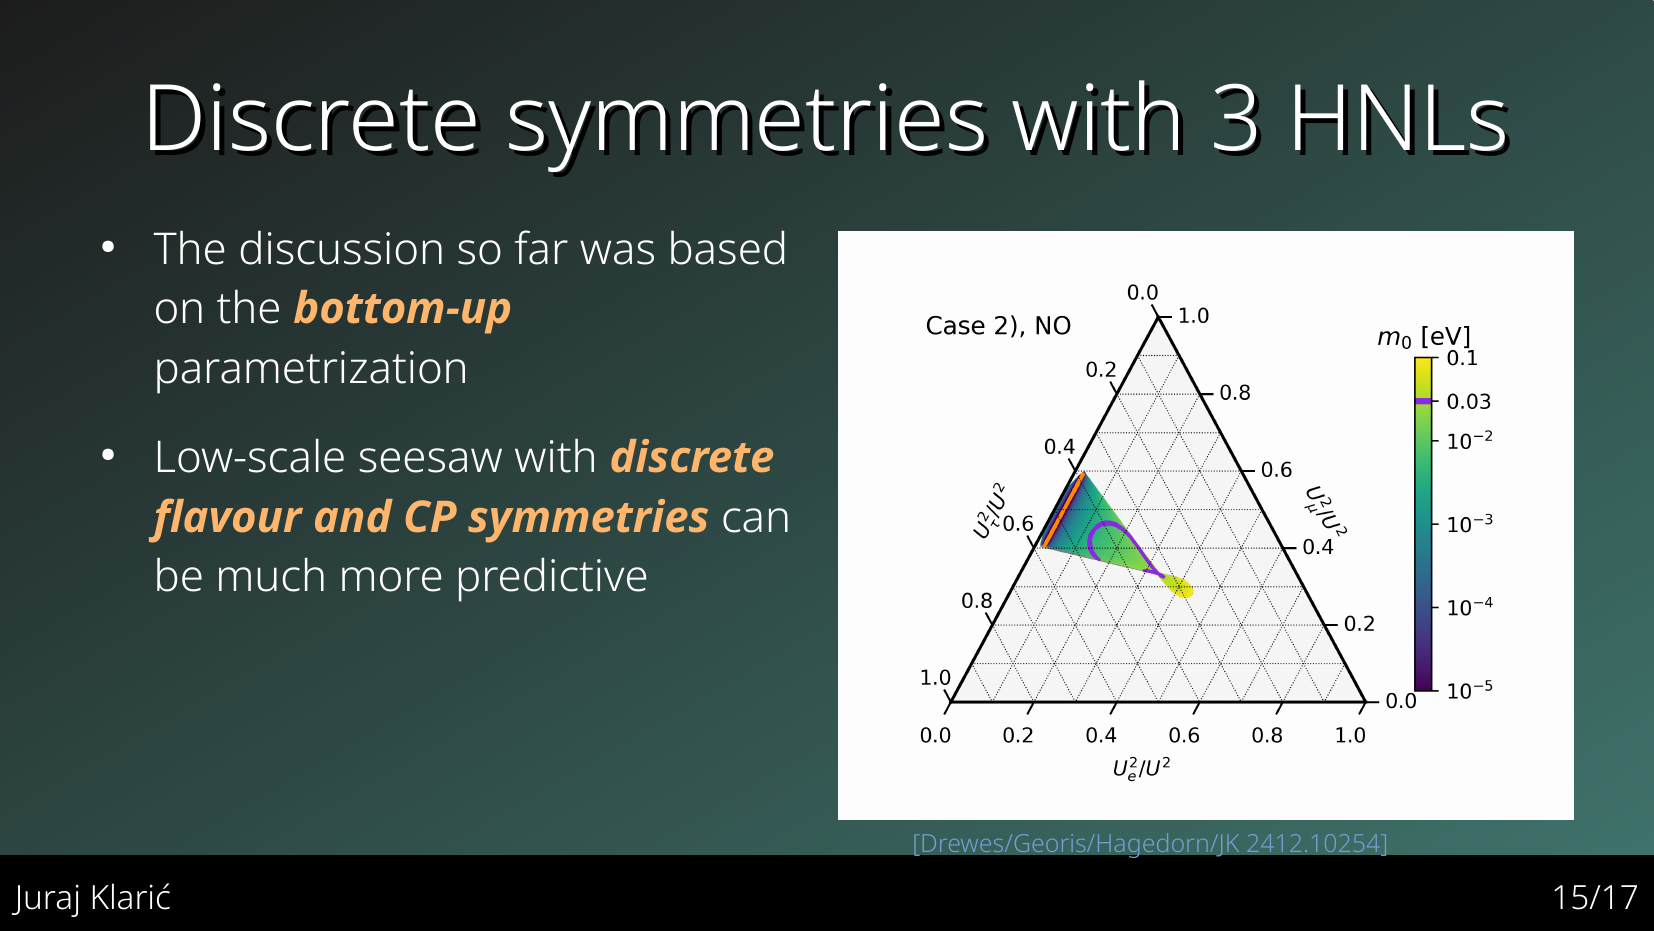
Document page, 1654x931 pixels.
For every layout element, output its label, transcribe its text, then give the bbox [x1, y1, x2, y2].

list The discussion so far was based on the bottom-up parametrization Low-scale seesaw with discrete flavour and CP symmetries can be much more predictive [82, 217, 809, 814]
picture [838, 231, 1574, 820]
title Discrete symmetries with 3 HNLs [82, 37, 1571, 193]
text_box [Drewes/Georis/Hagedorn/JK 2412.10254] [897, 817, 1479, 876]
